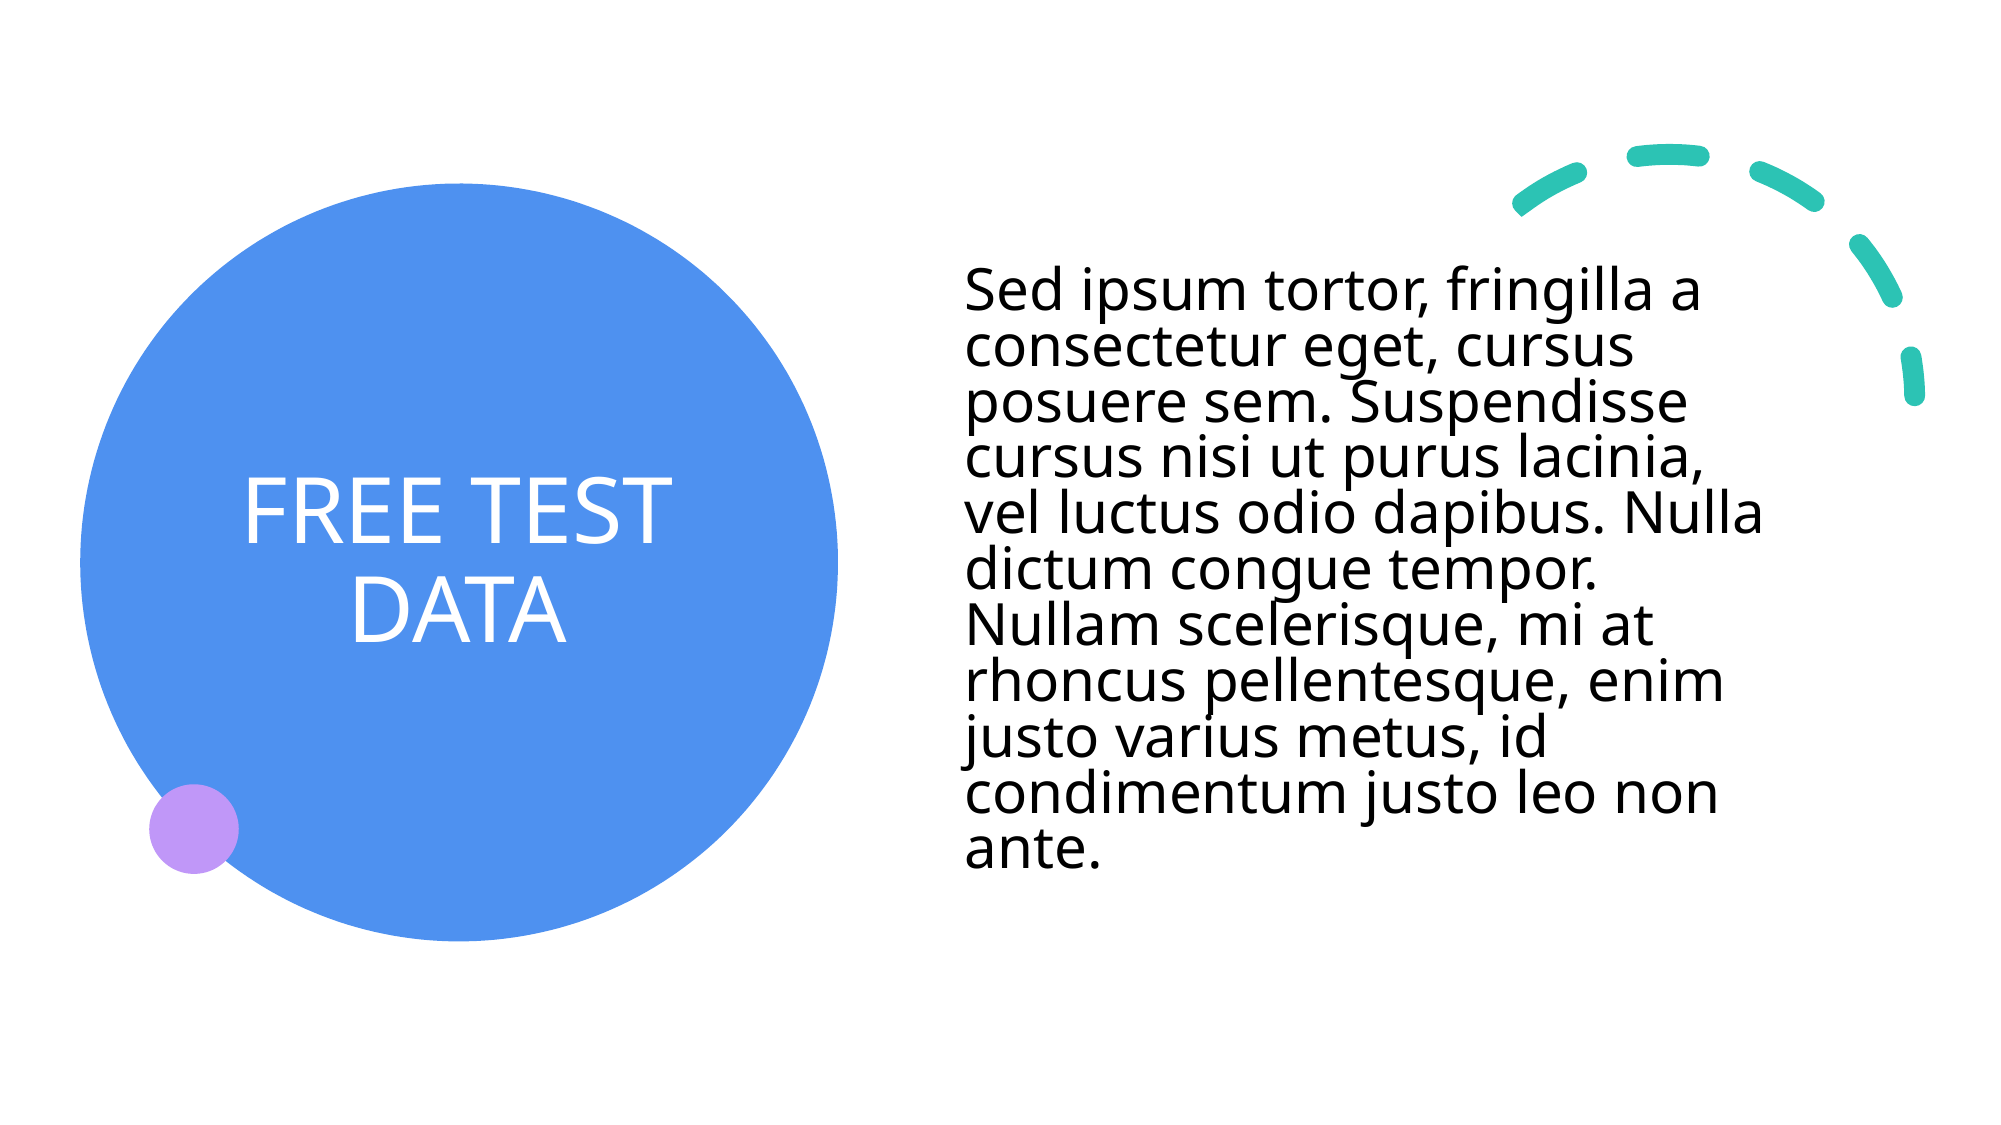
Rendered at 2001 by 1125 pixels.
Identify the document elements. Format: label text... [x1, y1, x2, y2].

list Sed ipsum tortor, fringilla a consectetur eget, cursus posuere sem. Suspendisse cursus nisi ut purus lacinia, vel luctus odio dapibus. Nulla dictum congue tempor. Nullam scelerisque, mi at rhoncus pellentesque, enim justo varius metus, id condimentum justo leo non ante. [949, 250, 1789, 896]
title FREE TEST DATA [191, 229, 724, 897]
